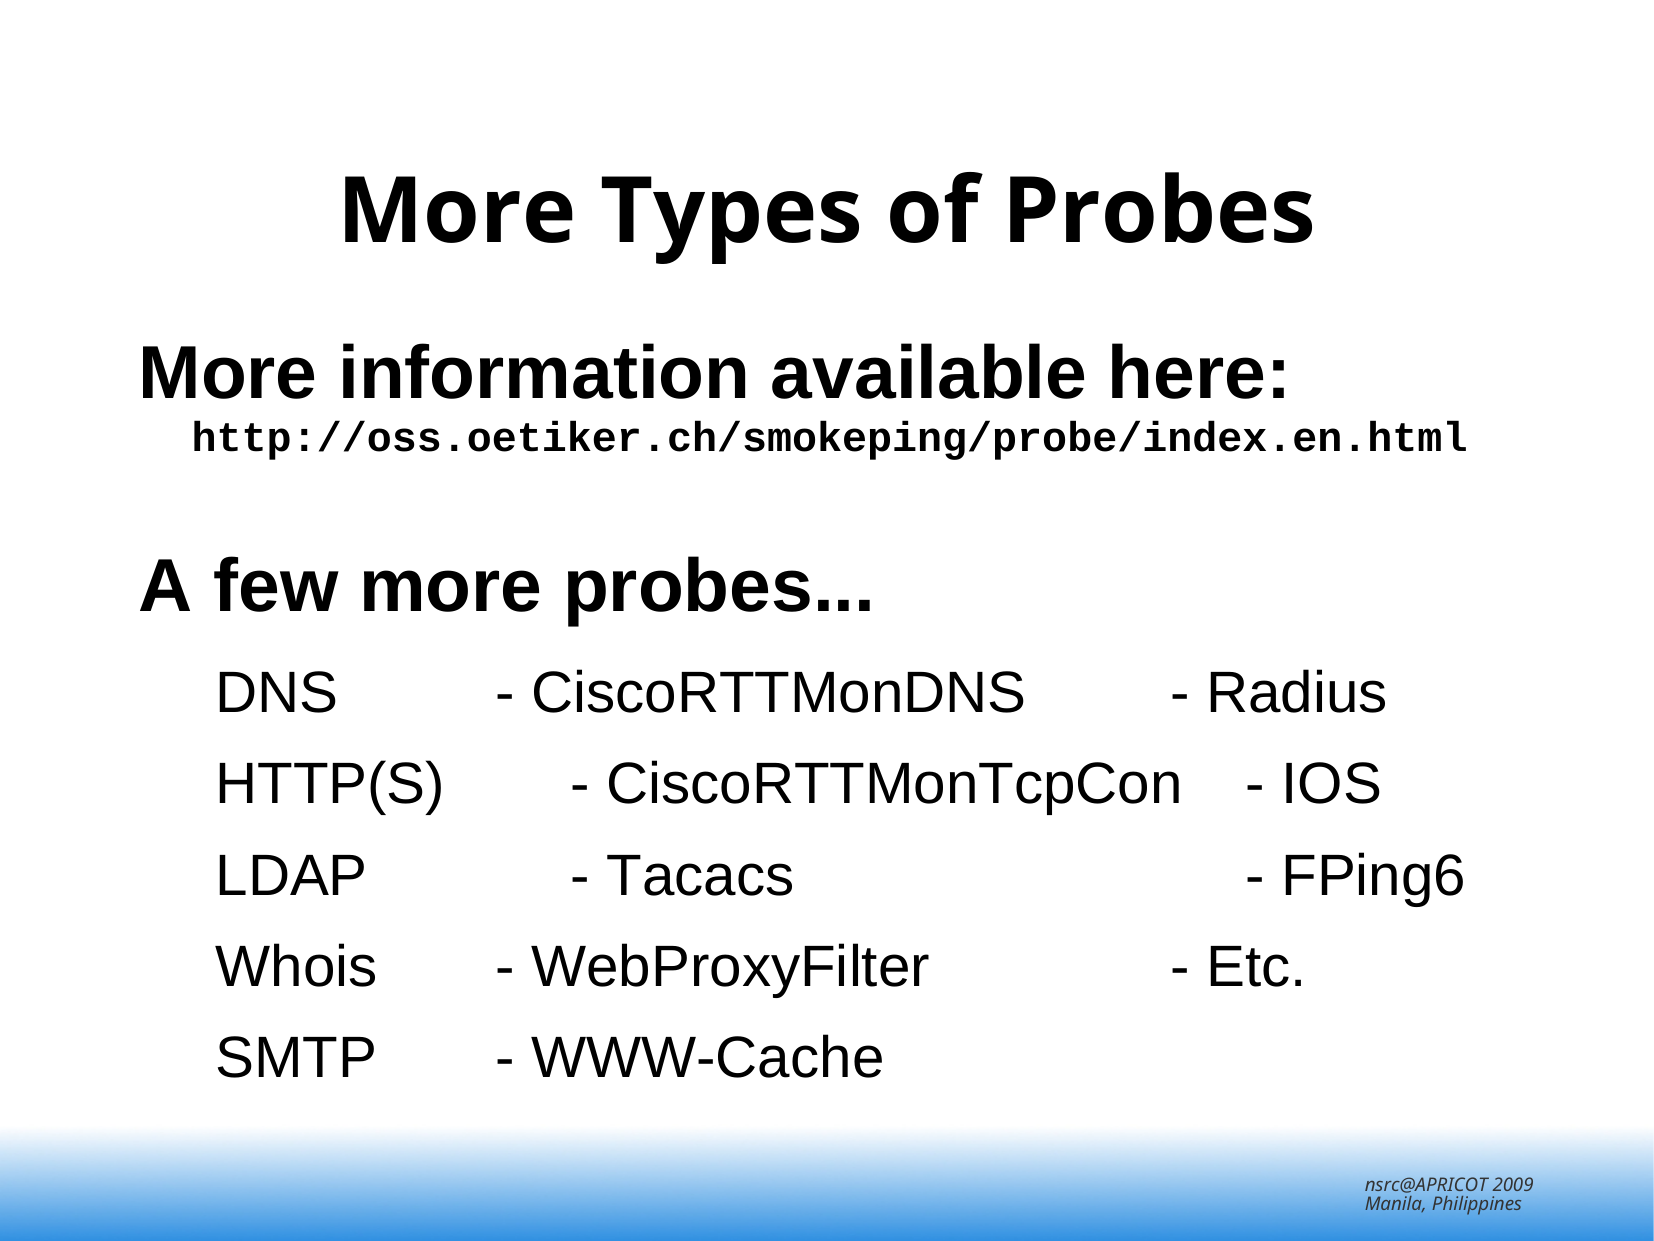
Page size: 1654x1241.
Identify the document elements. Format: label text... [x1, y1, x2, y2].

picture [0, 1124, 1654, 1241]
title More Types of Probes [121, 102, 1534, 311]
list More information available here: http://oss.oetiker.ch/smokeping/probe/index.en.html A few more probes... DNS - CiscoRTTMonDNS - Radius HTTP(S) - CiscoRTTMonTcpCon - IOS LDAP - Tacacs - FPing6 Whois - WebProxyFilter - Etc. SMTP - WWW-Cache [121, 327, 1593, 1136]
